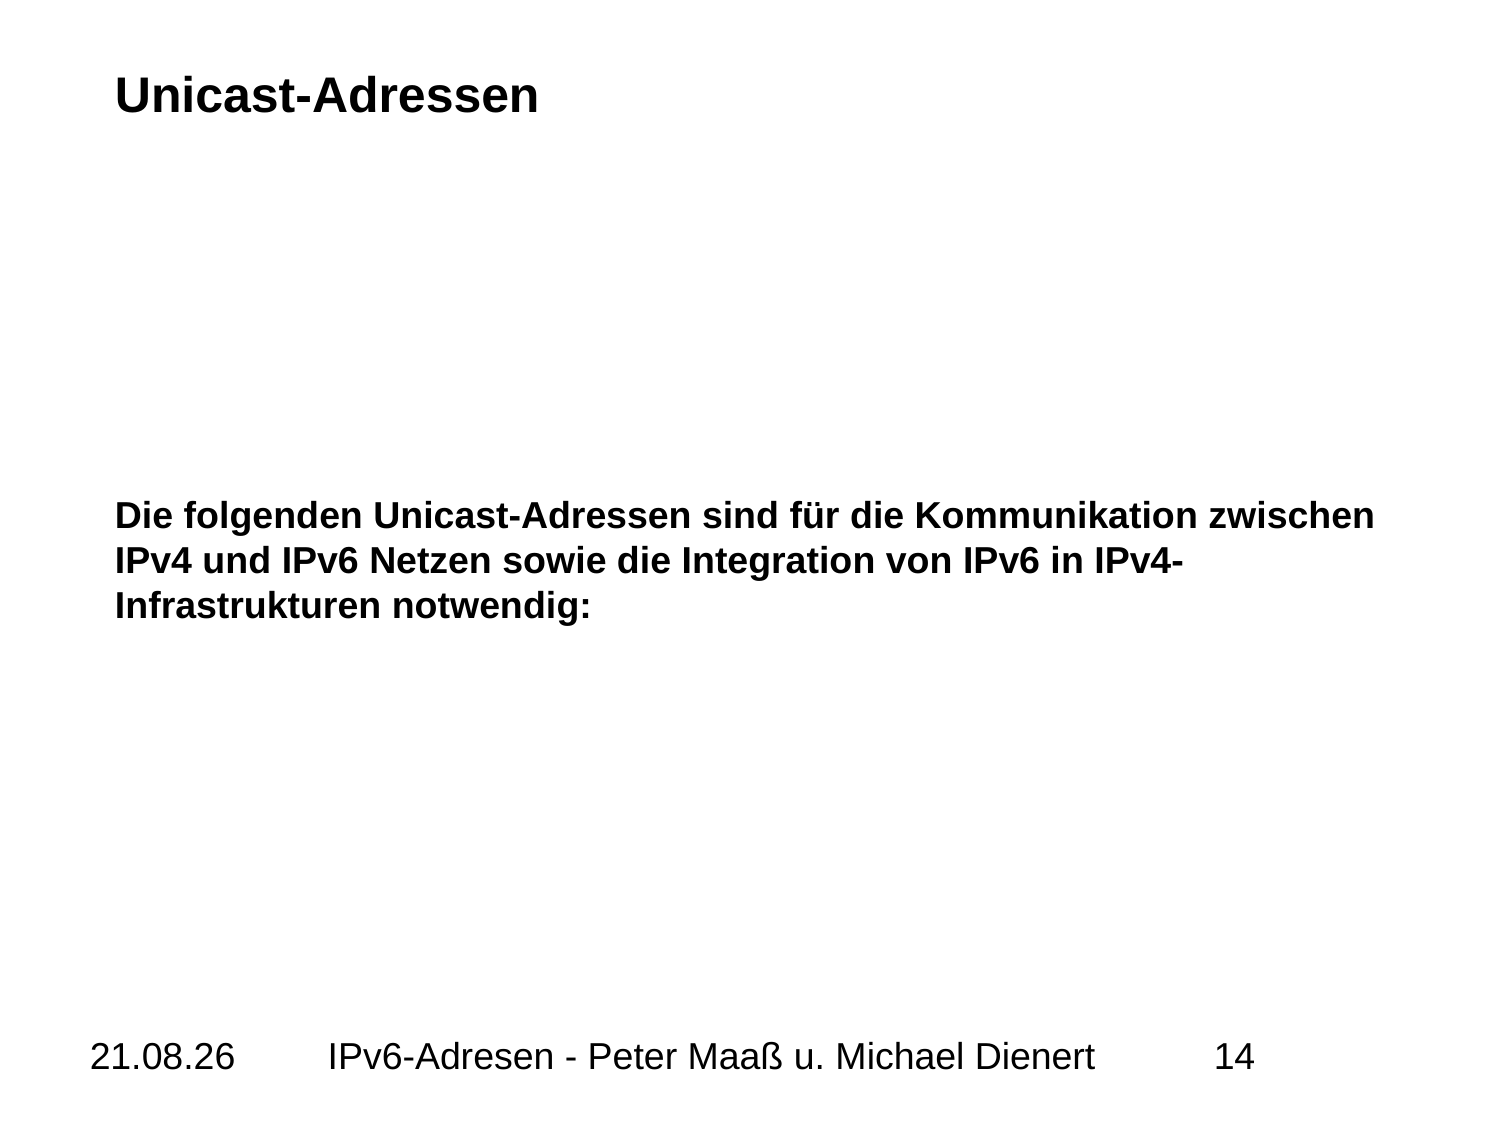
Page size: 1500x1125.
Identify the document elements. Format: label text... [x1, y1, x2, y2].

text_box Unicast-Adressen [100, 54, 1105, 131]
text_box Die folgenden Unicast-Adressen sind für die Kommunikation zwischen IPv4 und IPv6 Netzen sowie die Integration von IPv6 in IPv4-Infrastrukturen notwendig: [100, 483, 1436, 634]
